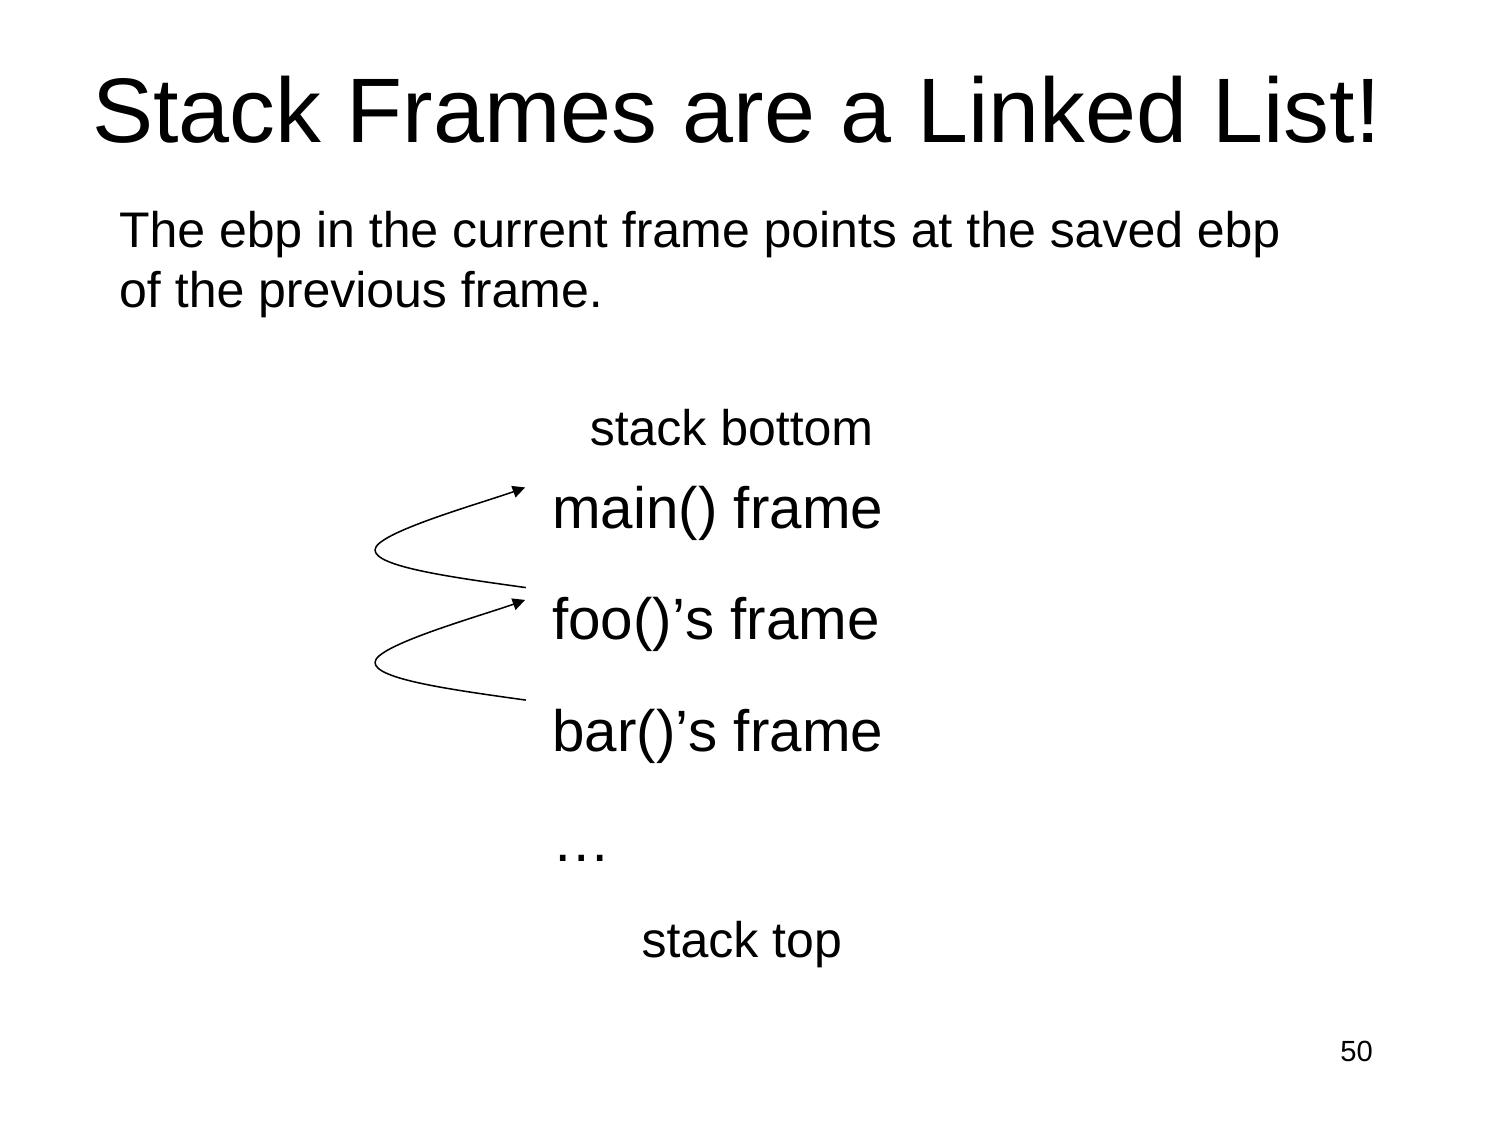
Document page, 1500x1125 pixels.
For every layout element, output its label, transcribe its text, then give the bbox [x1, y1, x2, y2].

text_box The ebp in the current frame points at the saved ebp of the previous frame. [104, 190, 1313, 326]
table_cell … [538, 796, 962, 907]
text_box stack bottom [575, 387, 889, 463]
table_header main() frame [538, 463, 962, 574]
text_box stack top [626, 899, 857, 976]
title Stack Frames are a Linked List! [62, 12, 1413, 201]
text_box <number> [1074, 1025, 1388, 1101]
table_cell bar()’s frame [538, 685, 962, 796]
table_cell foo()’s frame [538, 574, 962, 685]
